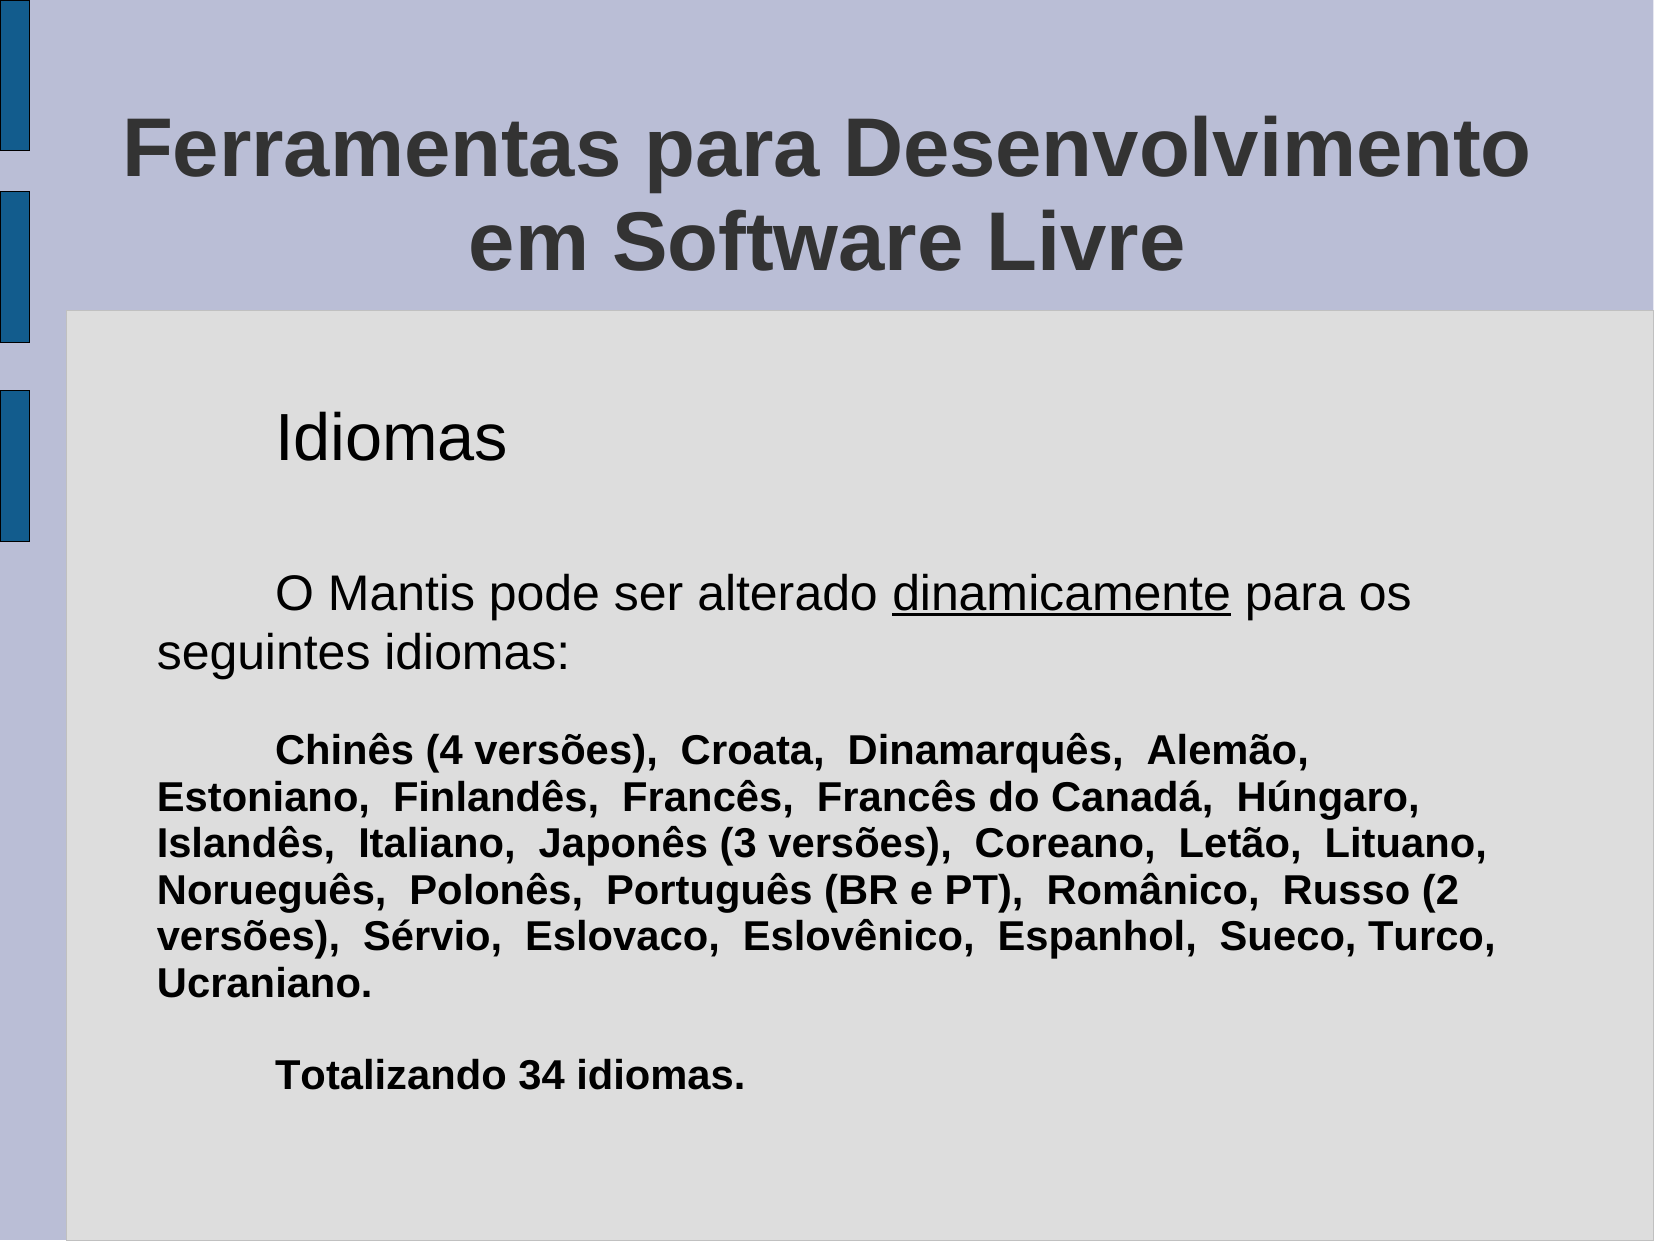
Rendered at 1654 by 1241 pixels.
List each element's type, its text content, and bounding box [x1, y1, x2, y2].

subtitle Idiomas O Mantis pode ser alterado dinamicamente para os seguintes idiomas: Chinês (4 versões), Croata, Dinamarquês, Alemão, Estoniano, Finlandês, Francês, Francês do Canadá, Húngaro, Islandês, Italiano, Japonês (3 versões), Coreano, Letão, Lituano, Norueguês, Polonês, Português (BR e PT), Românico, Russo (2 versões), Sérvio, Eslovaco, Eslovênico, Espanhol, Sueco, Turco, Ucraniano. Totalizando 34 idiomas. [121, 321, 1534, 1150]
title Ferramentas para Desenvolvimento em Software Livre [121, 91, 1534, 299]
